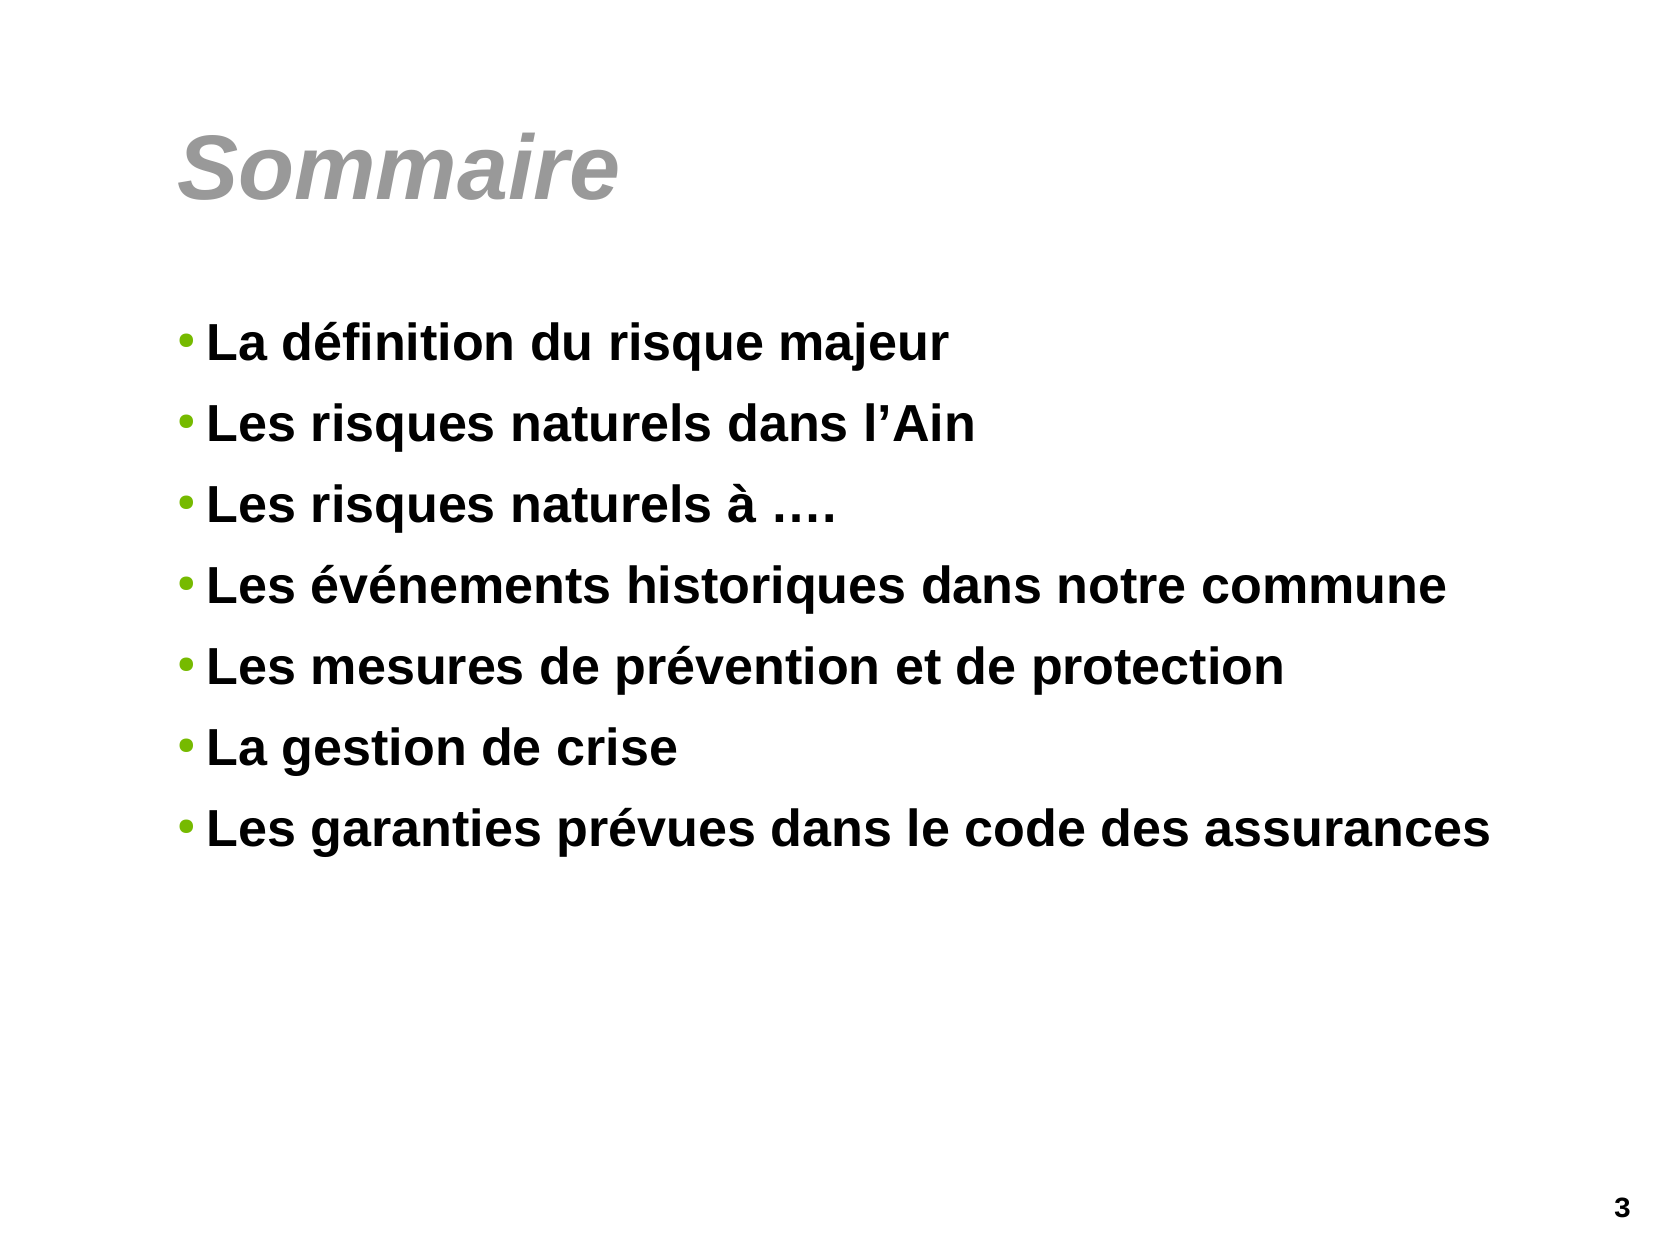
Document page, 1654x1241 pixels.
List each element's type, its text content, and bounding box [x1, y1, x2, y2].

title Sommaire [177, 69, 1625, 266]
list La définition du risque majeur Les risques naturels dans l’Ain Les risques naturels à …. Les événements historiques dans notre commune Les mesures de prévention et de protection La gestion de crise Les garanties prévues dans le code des assurances [177, 312, 1595, 1123]
